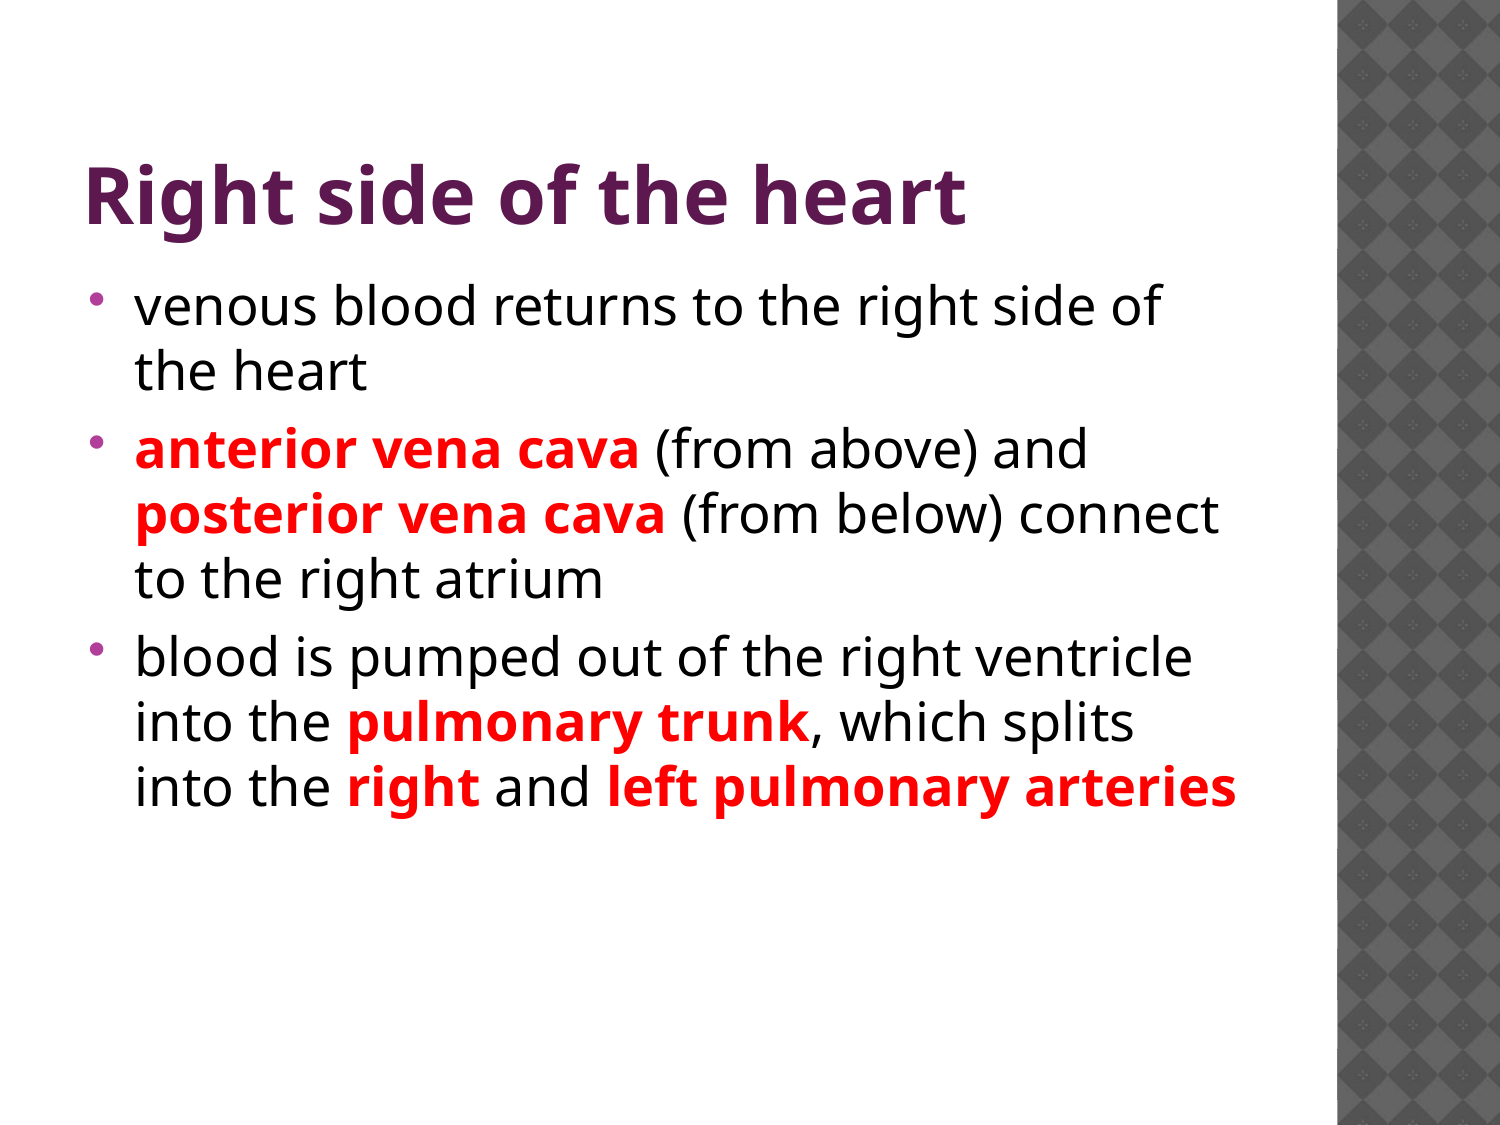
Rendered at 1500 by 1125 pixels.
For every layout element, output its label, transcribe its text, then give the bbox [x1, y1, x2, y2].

list venous blood returns to the right side of the heart anterior vena cava (from above) and posterior vena cava (from below) connect to the right atrium blood is pumped out of the right ventricle into the pulmonary trunk, which splits into the right and left pulmonary arteries [75, 264, 1263, 1060]
picture [1337, 0, 1500, 1125]
title Right side of the heart [75, 52, 1263, 240]
